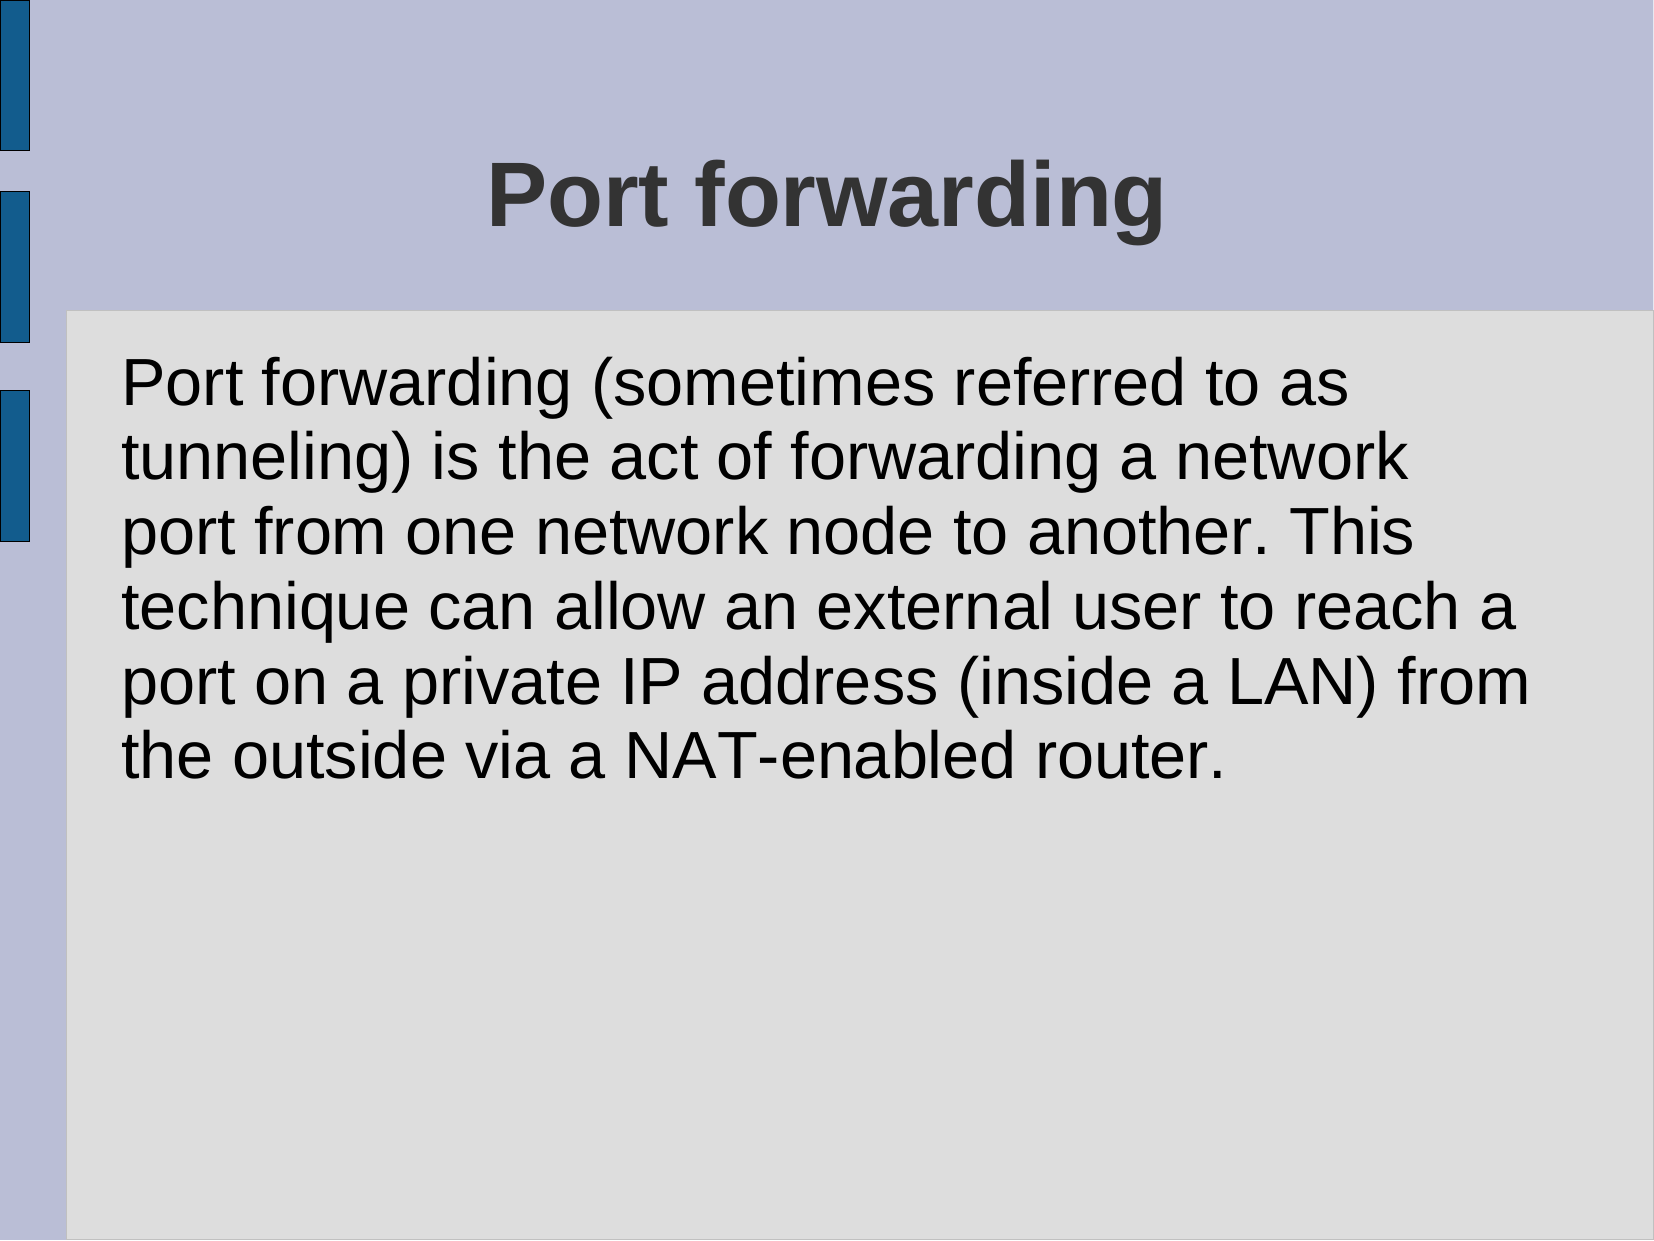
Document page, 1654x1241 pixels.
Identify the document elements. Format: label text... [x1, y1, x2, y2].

list Port forwarding (sometimes referred to as tunneling) is the act of forwarding a network port from one network node to another. This technique can allow an external user to reach a port on a private IP address (inside a LAN) from the outside via a NAT-enabled router. [121, 344, 1534, 1127]
title Port forwarding [121, 91, 1534, 299]
